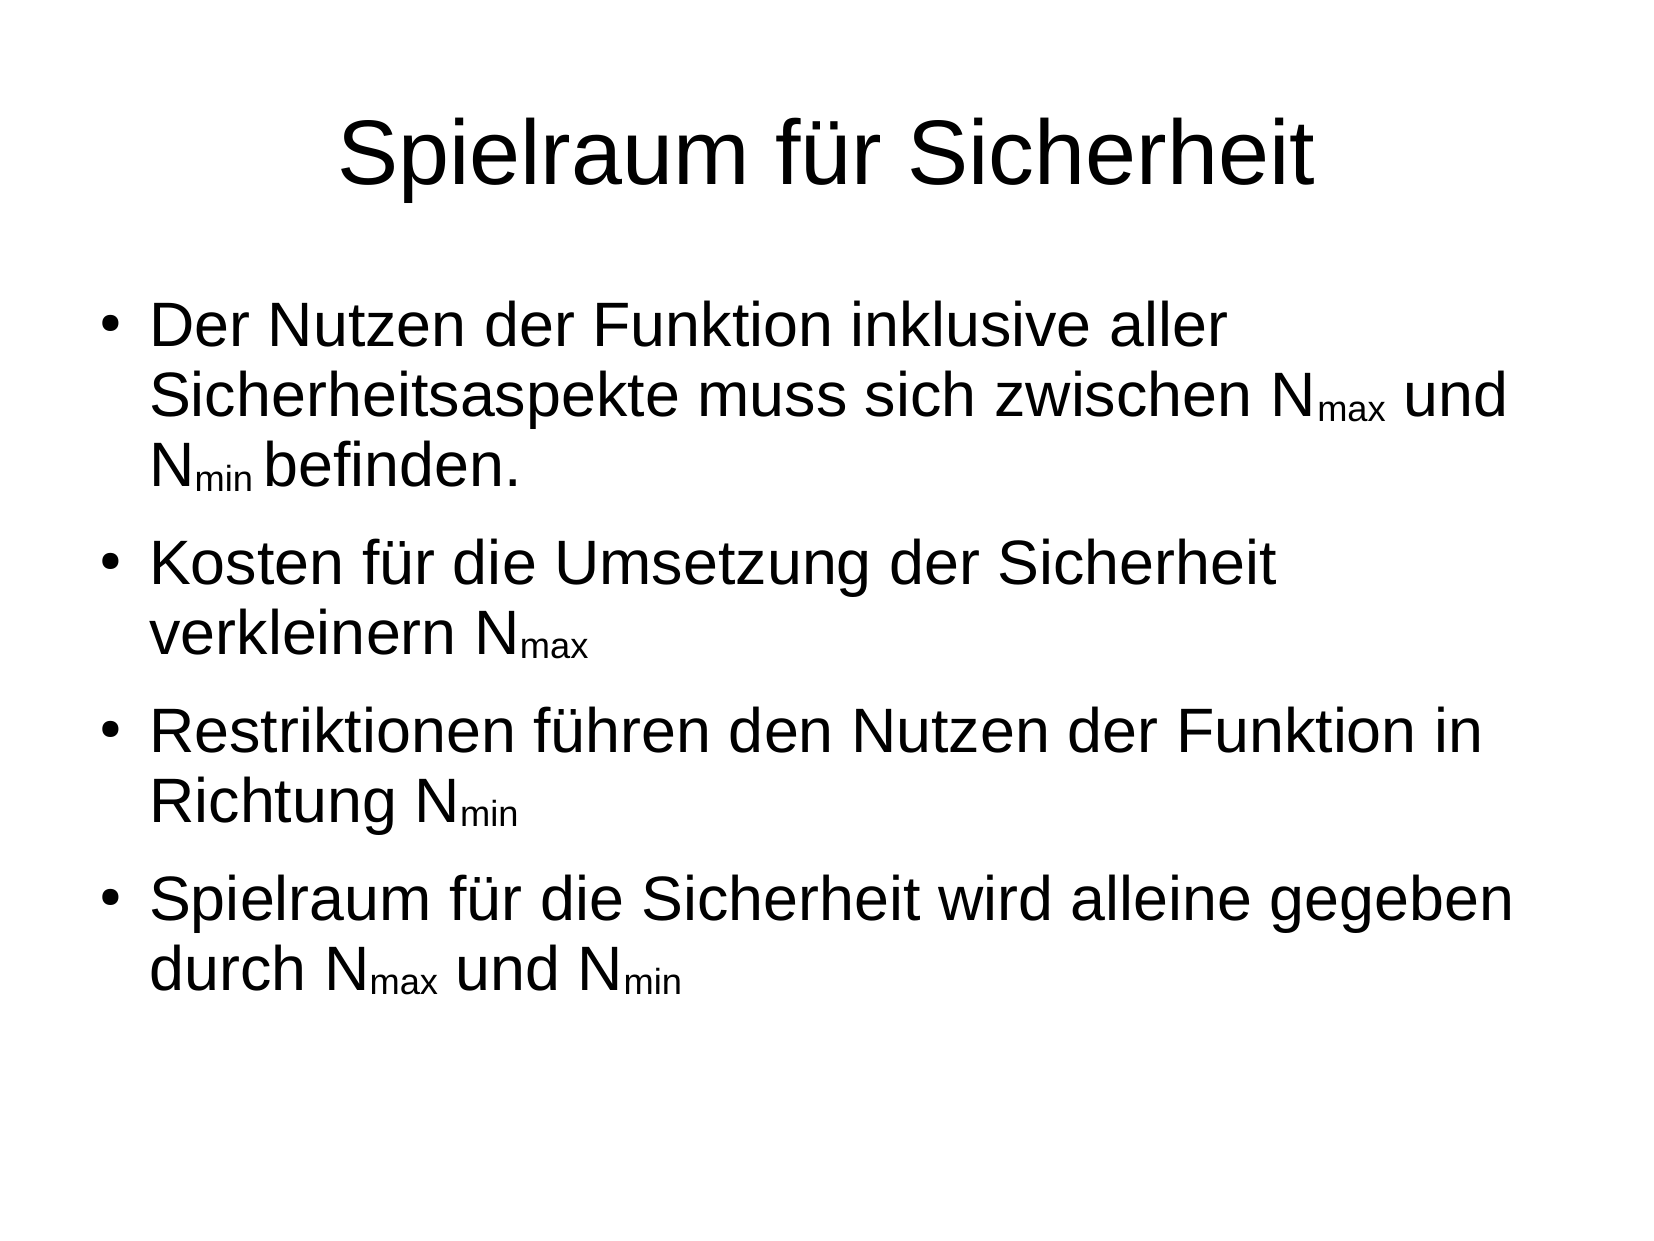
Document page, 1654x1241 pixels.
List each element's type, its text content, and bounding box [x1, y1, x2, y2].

list Der Nutzen der Funktion inklusive aller Sicherheitsaspekte muss sich zwischen Nmax und Nmin befinden. Kosten für die Umsetzung der Sicherheit verkleinern Nmax Restriktionen führen den Nutzen der Funktion in Richtung Nmin Spielraum für die Sicherheit wird alleine gegeben durch Nmax und Nmin [82, 290, 1538, 1010]
title Spielraum für Sicherheit [82, 49, 1571, 257]
